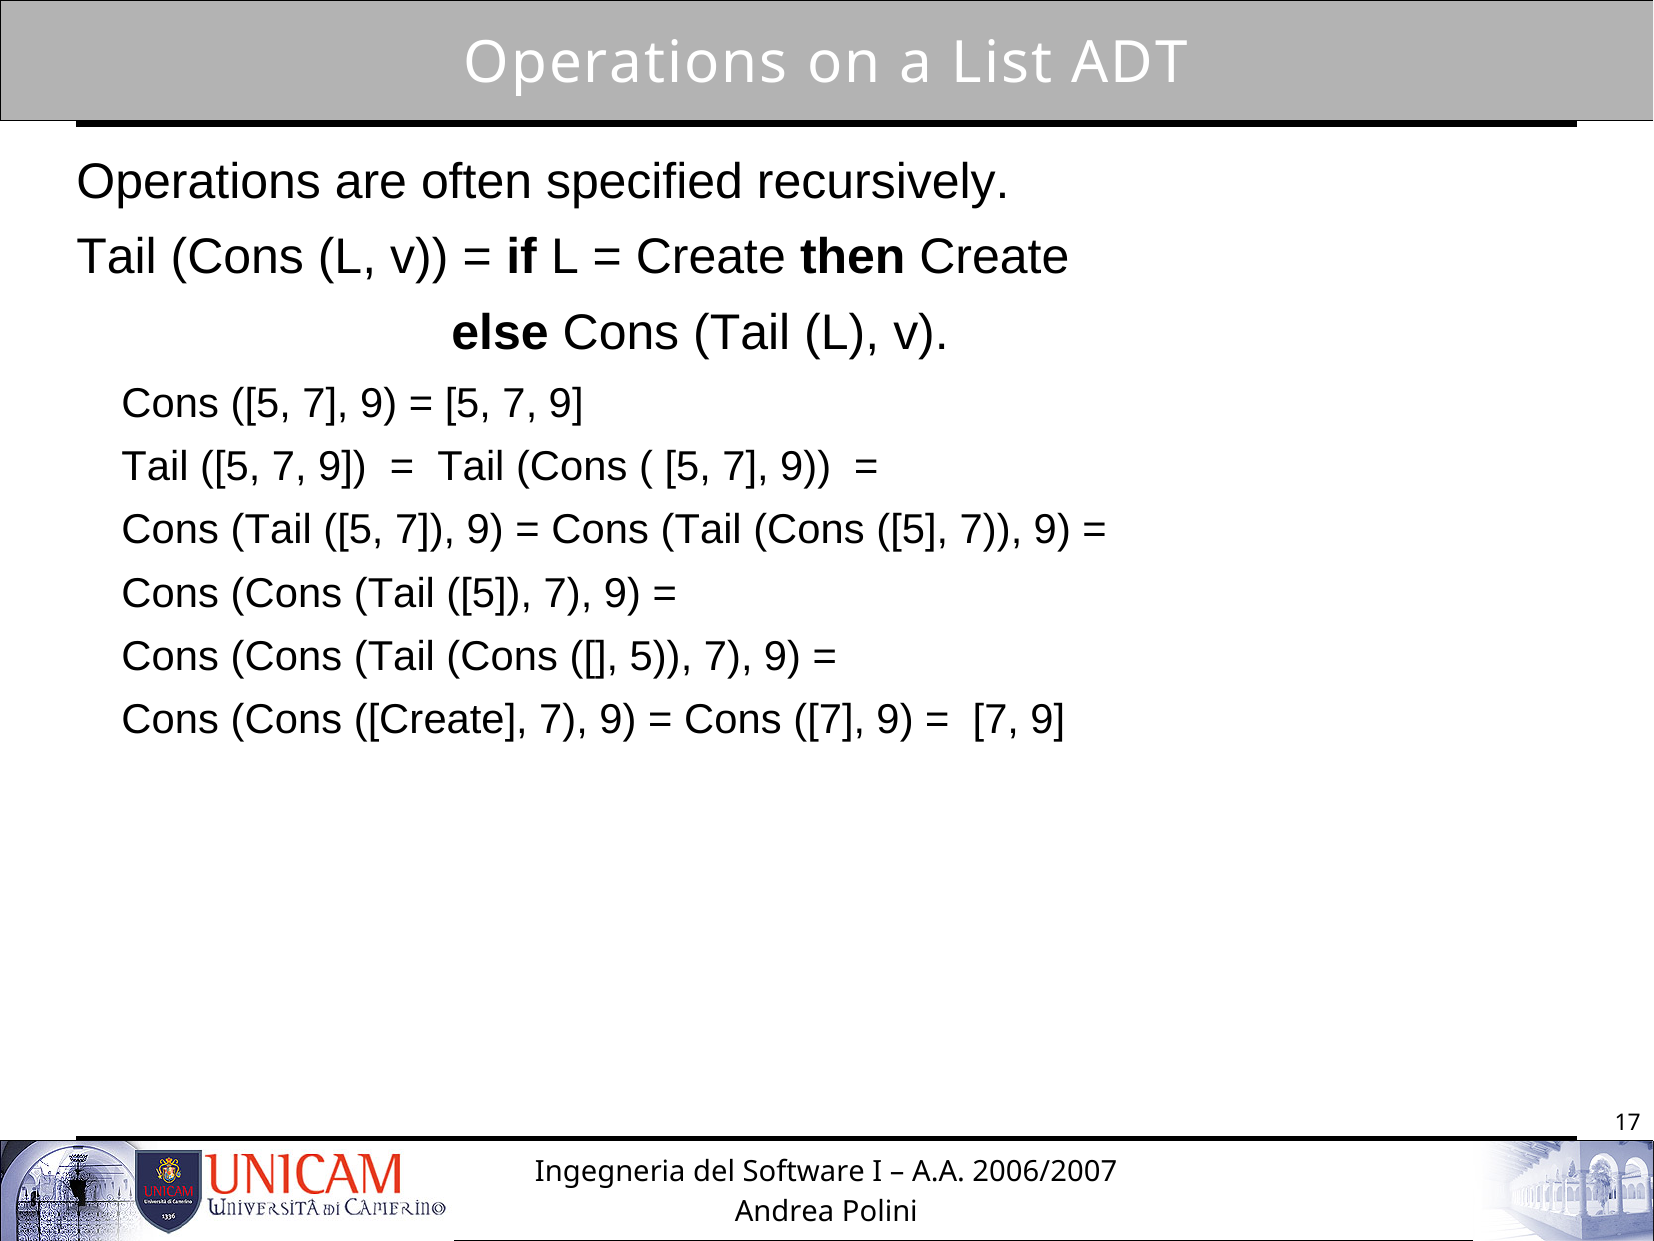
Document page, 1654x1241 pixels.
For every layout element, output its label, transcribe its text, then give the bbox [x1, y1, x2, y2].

picture [0, 1141, 454, 1241]
title Operations on a List ADT [0, 0, 1653, 121]
picture [1473, 1141, 1654, 1241]
list Operations are often specified recursively. Tail (Cons (L, v)) = if L = Create then Create else Cons (Tail (L), v). Cons ([5, 7], 9) = [5, 7, 9] Tail ([5, 7, 9]) = Tail (Cons ( [5, 7], 9)) = Cons (Tail ([5, 7]), 9) = Cons (Tail (Cons ([5], 7)), 9) = Cons (Cons (Tail ([5]), 7), 9) = Cons (Cons (Tail (Cons ([], 5)), 7), 9) = Cons (Cons ([Create], 7), 9) = Cons ([7], 9) = [7, 9] [76, 152, 1577, 764]
